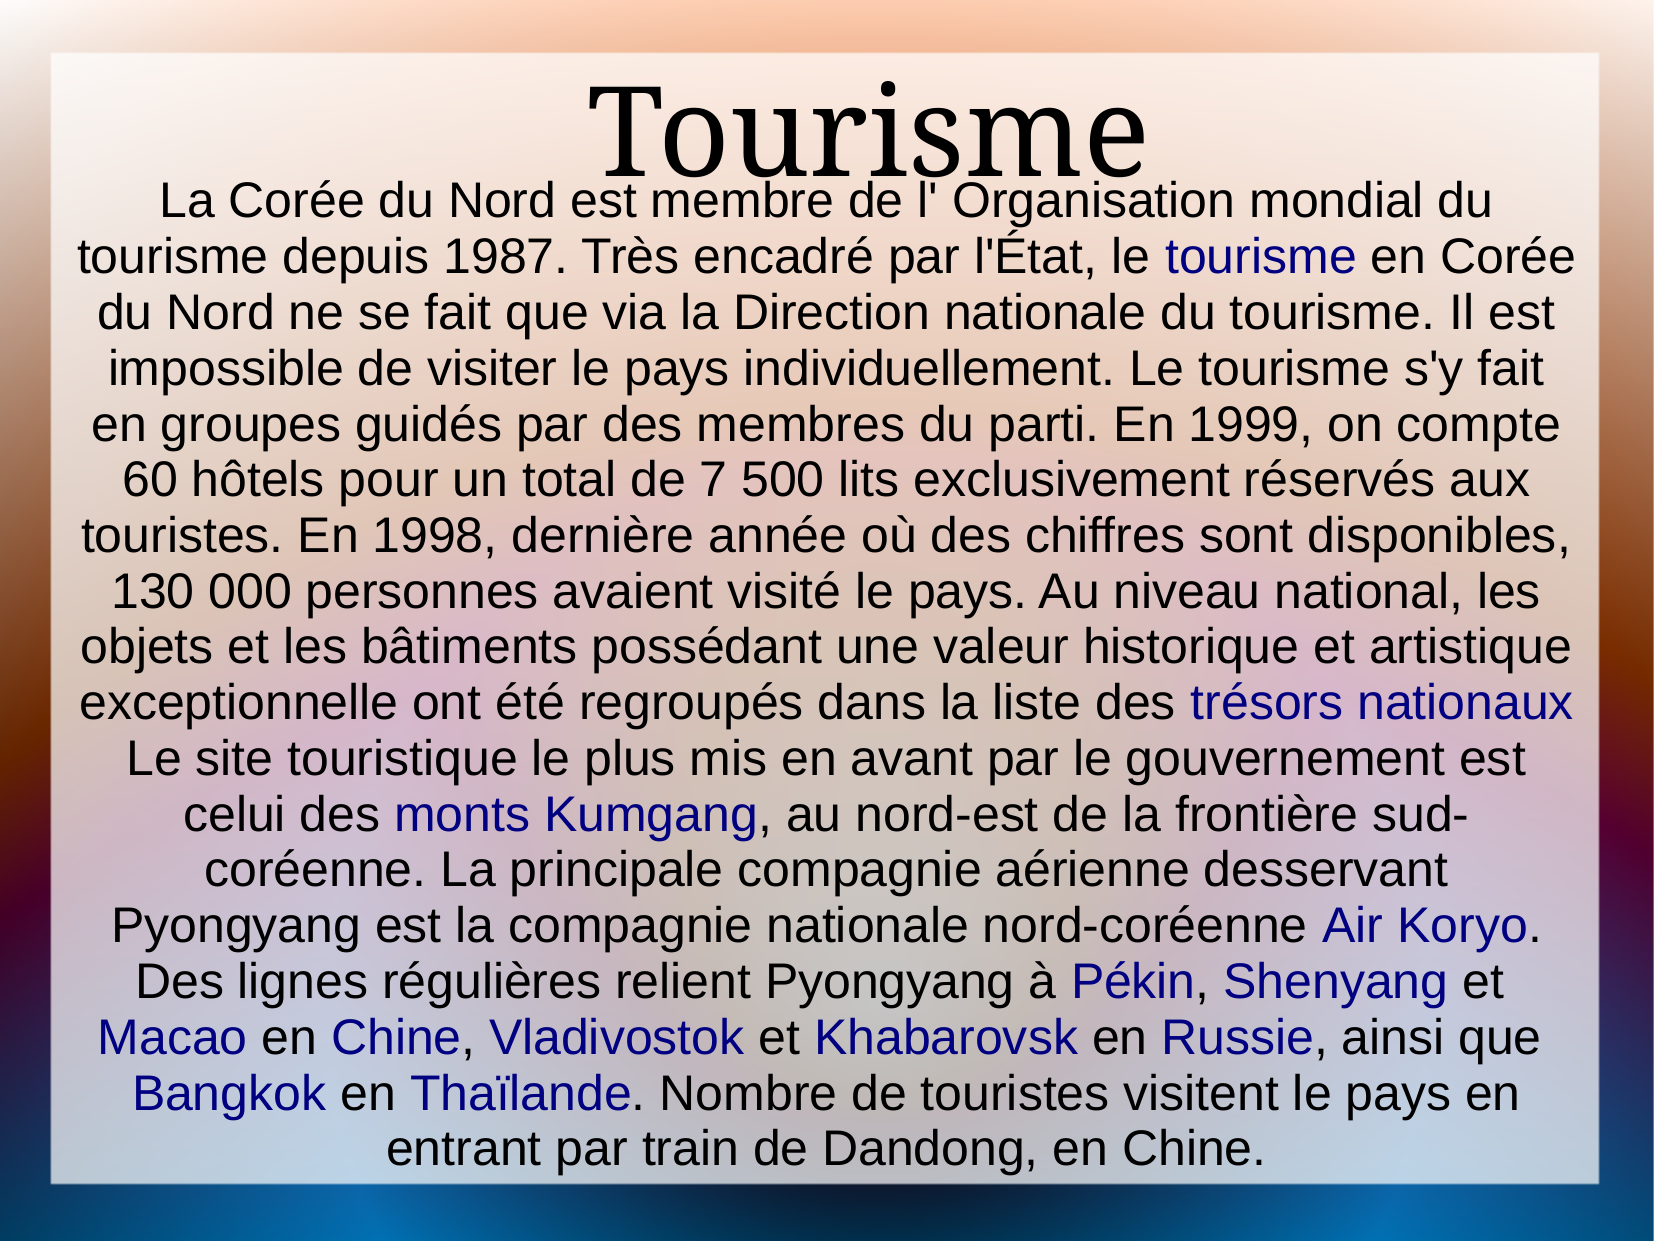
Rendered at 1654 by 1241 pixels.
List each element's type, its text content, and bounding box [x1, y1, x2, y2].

text_box Tourisme [573, 35, 1164, 165]
text_box La Corée du Nord est membre de l' Organisation mondial du tourisme depuis 1987. Très encadré par l'État, le tourisme en Corée du Nord ne se fait que via la Direction nationale du tourisme. Il est impossible de visiter le pays individuellement. Le tourisme s'y fait en groupes guidés par des membres du parti. En 1999, on compte 60 hôtels pour un total de 7 500 lits exclusivement réservés aux touristes. En 1998, dernière année où des chiffres sont disponibles, 130 000 personnes avaient visité le pays. Au niveau national, les objets et les bâtiments possédant une valeur historique et artistique exceptionnelle ont été regroupés dans la liste des trésors nationaux Le site touristique le plus mis en avant par le gouvernement est celui des monts Kumgang, au nord-est de la frontière sud-coréenne. La principale compagnie aérienne desservant Pyongyang est la compagnie nationale nord-coréenne Air Koryo. Des lignes régulières relient Pyongyang à Pékin, Shenyang et Macao en Chine, Vladivostok et Khabarovsk en Russie, ainsi que Bangkok en Thaïlande. Nombre de touristes visitent le pays en entrant par train de Dandong, en Chine. [59, 165, 1595, 1184]
picture [0, 0, 1654, 1241]
